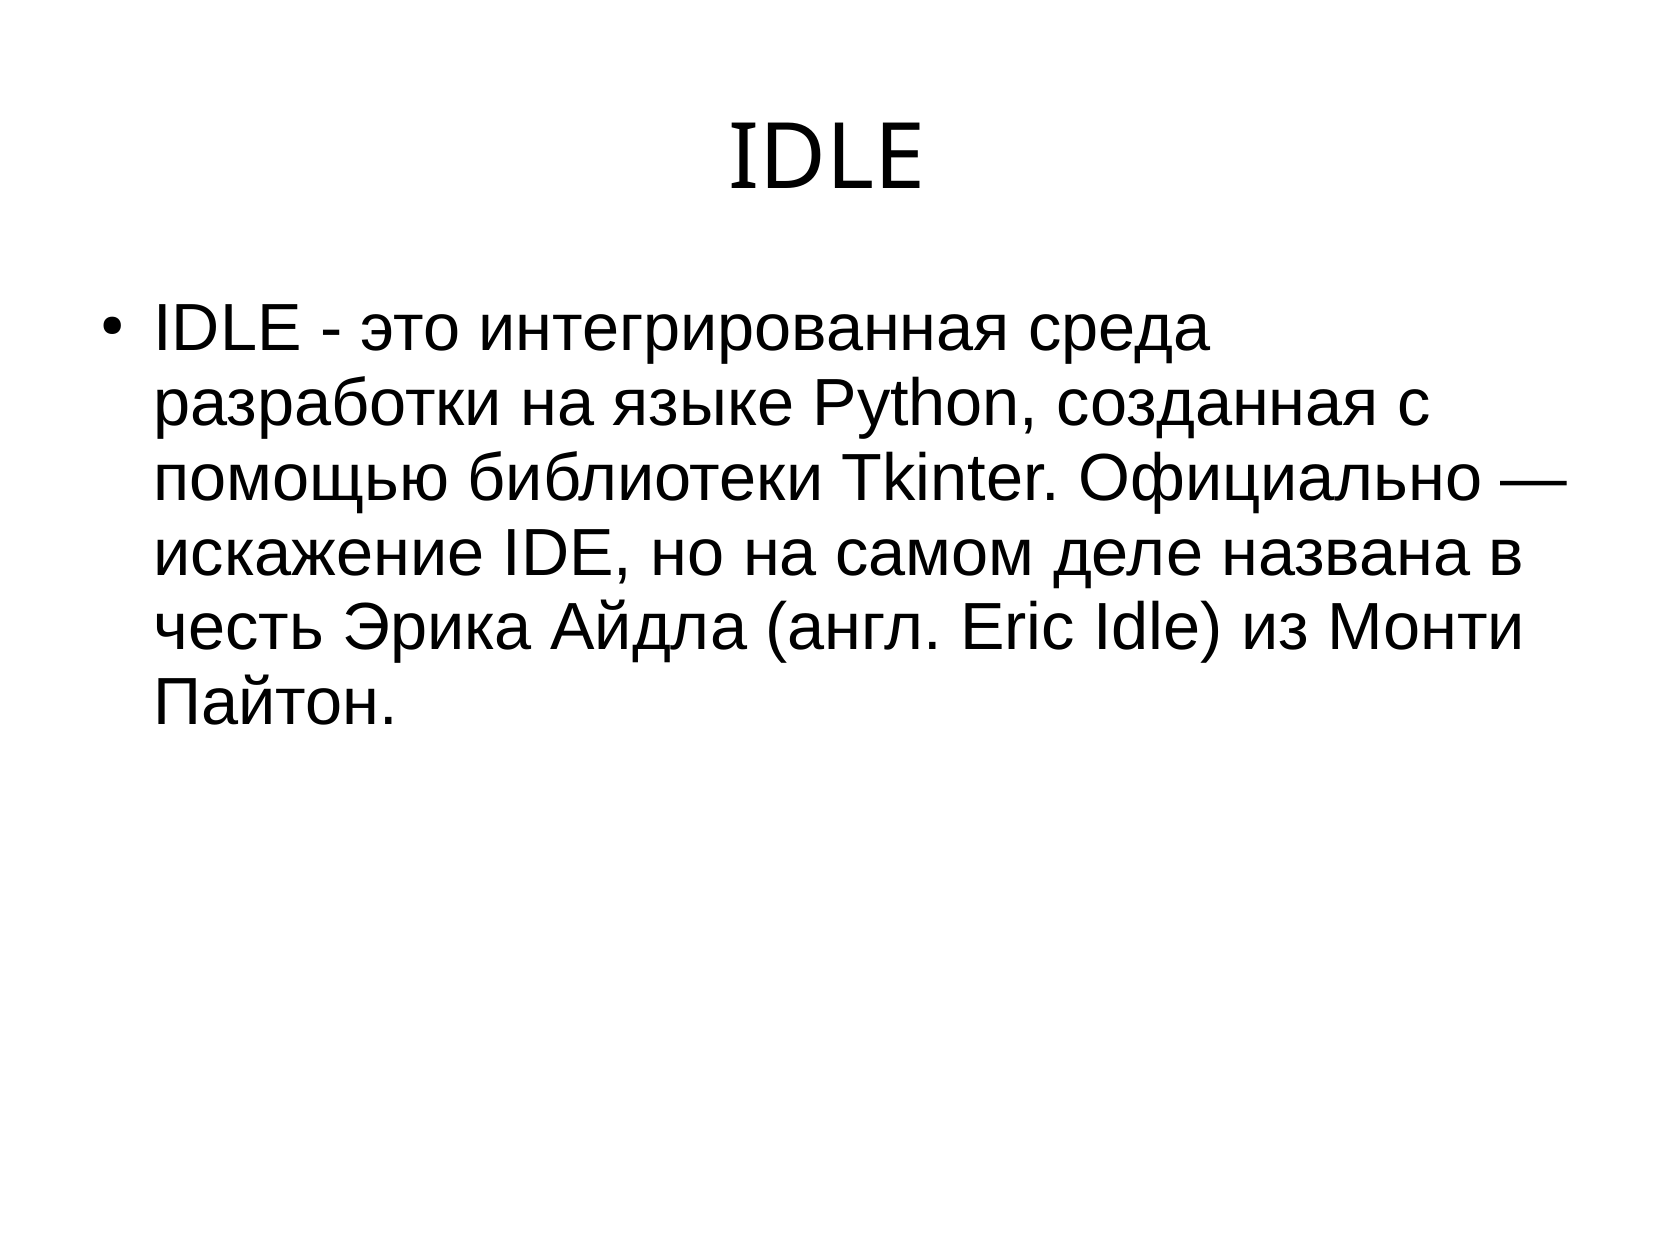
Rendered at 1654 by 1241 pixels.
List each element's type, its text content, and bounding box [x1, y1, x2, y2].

title IDLE [82, 49, 1571, 257]
list IDLE - это интегрированная среда разработки на языке Python, созданная с помощью библиотеки Tkinter. Официально — искажение IDE, но на самом деле названа в честь Эрика Айдла (англ. Eric Idle) из Монти Пайтон. [82, 290, 1571, 1010]
